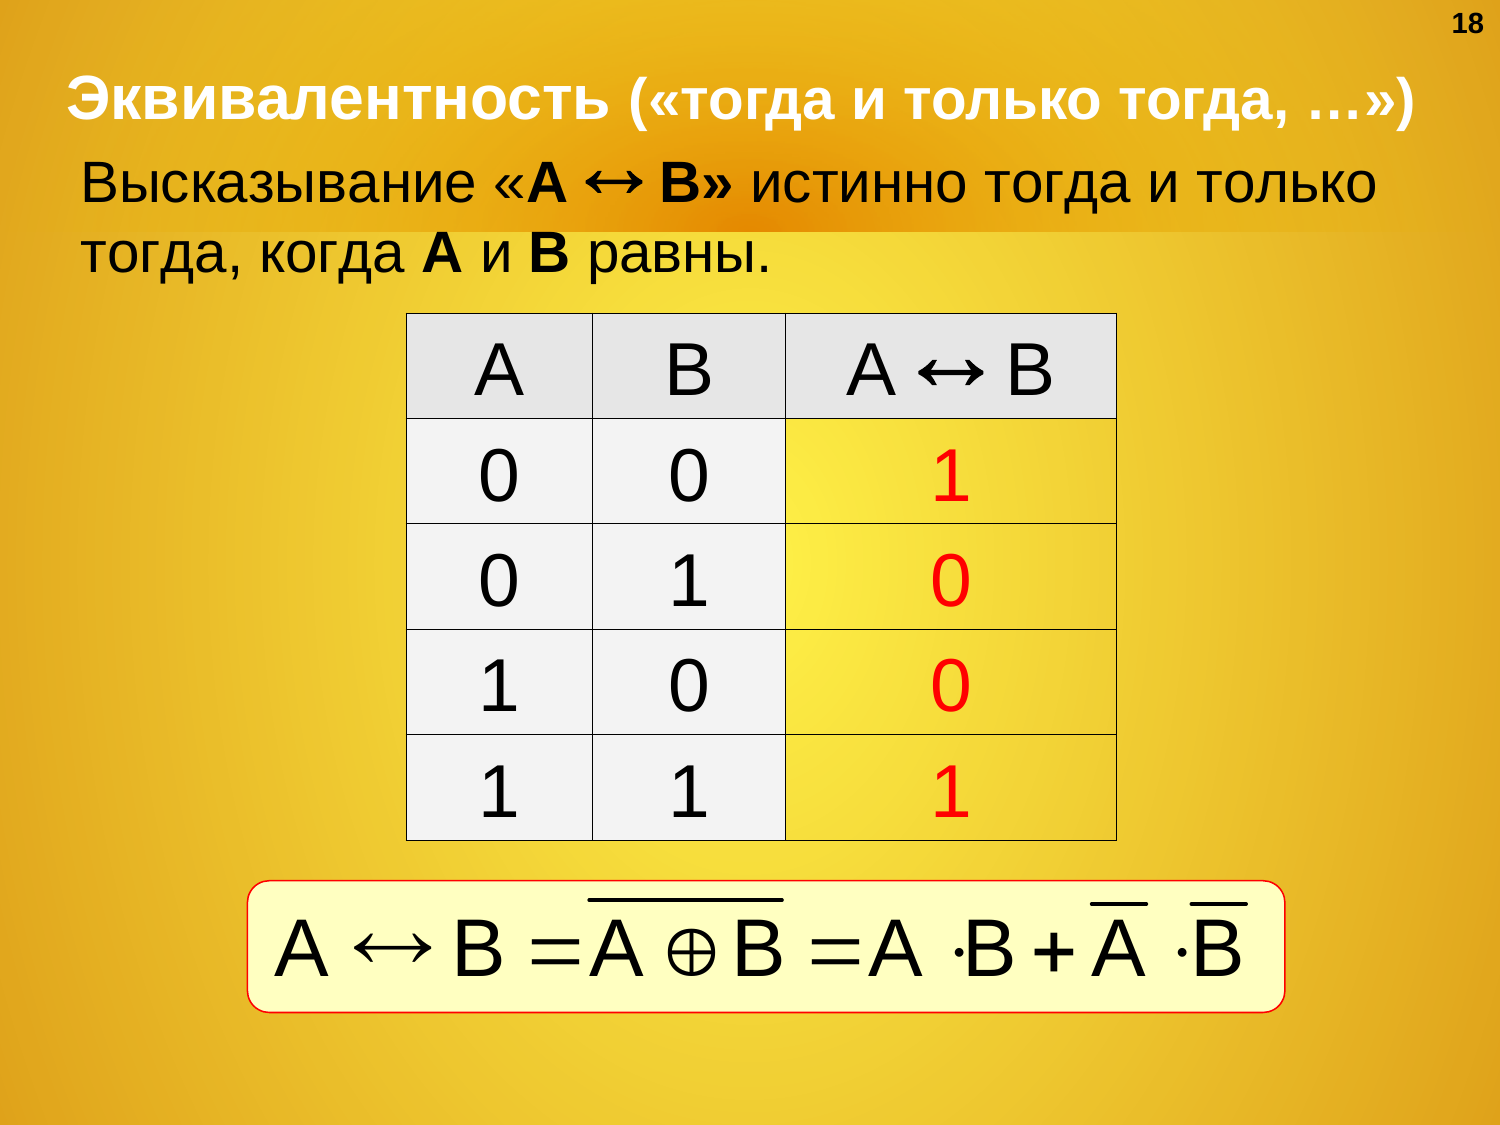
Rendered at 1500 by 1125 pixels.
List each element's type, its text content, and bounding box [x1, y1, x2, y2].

text_box [247, 880, 1285, 1013]
table_header B [593, 314, 785, 418]
table_header A [407, 314, 592, 418]
table_cell 1 [593, 524, 785, 629]
title Эквивалентность («тогда и только тогда, …») [50, 49, 1462, 127]
table_cell 0 [593, 419, 785, 523]
table_cell 0 [786, 630, 1116, 734]
table_cell 1 [593, 735, 785, 840]
chart [260, 880, 1264, 997]
table_cell 1 [407, 630, 592, 734]
text_box Высказывание «A  B» истинно тогда и только тогда, когда А и B равны. [65, 136, 1438, 292]
table_cell 0 [407, 524, 592, 629]
table_cell 0 [593, 630, 785, 734]
table_cell 1 [786, 419, 1116, 523]
table_header А  B [786, 314, 1116, 418]
table_cell 1 [407, 735, 592, 840]
text_box <номер> [1148, 0, 1499, 75]
table_cell 1 [786, 735, 1116, 840]
table_cell 0 [407, 419, 592, 523]
table_cell 0 [786, 524, 1116, 629]
